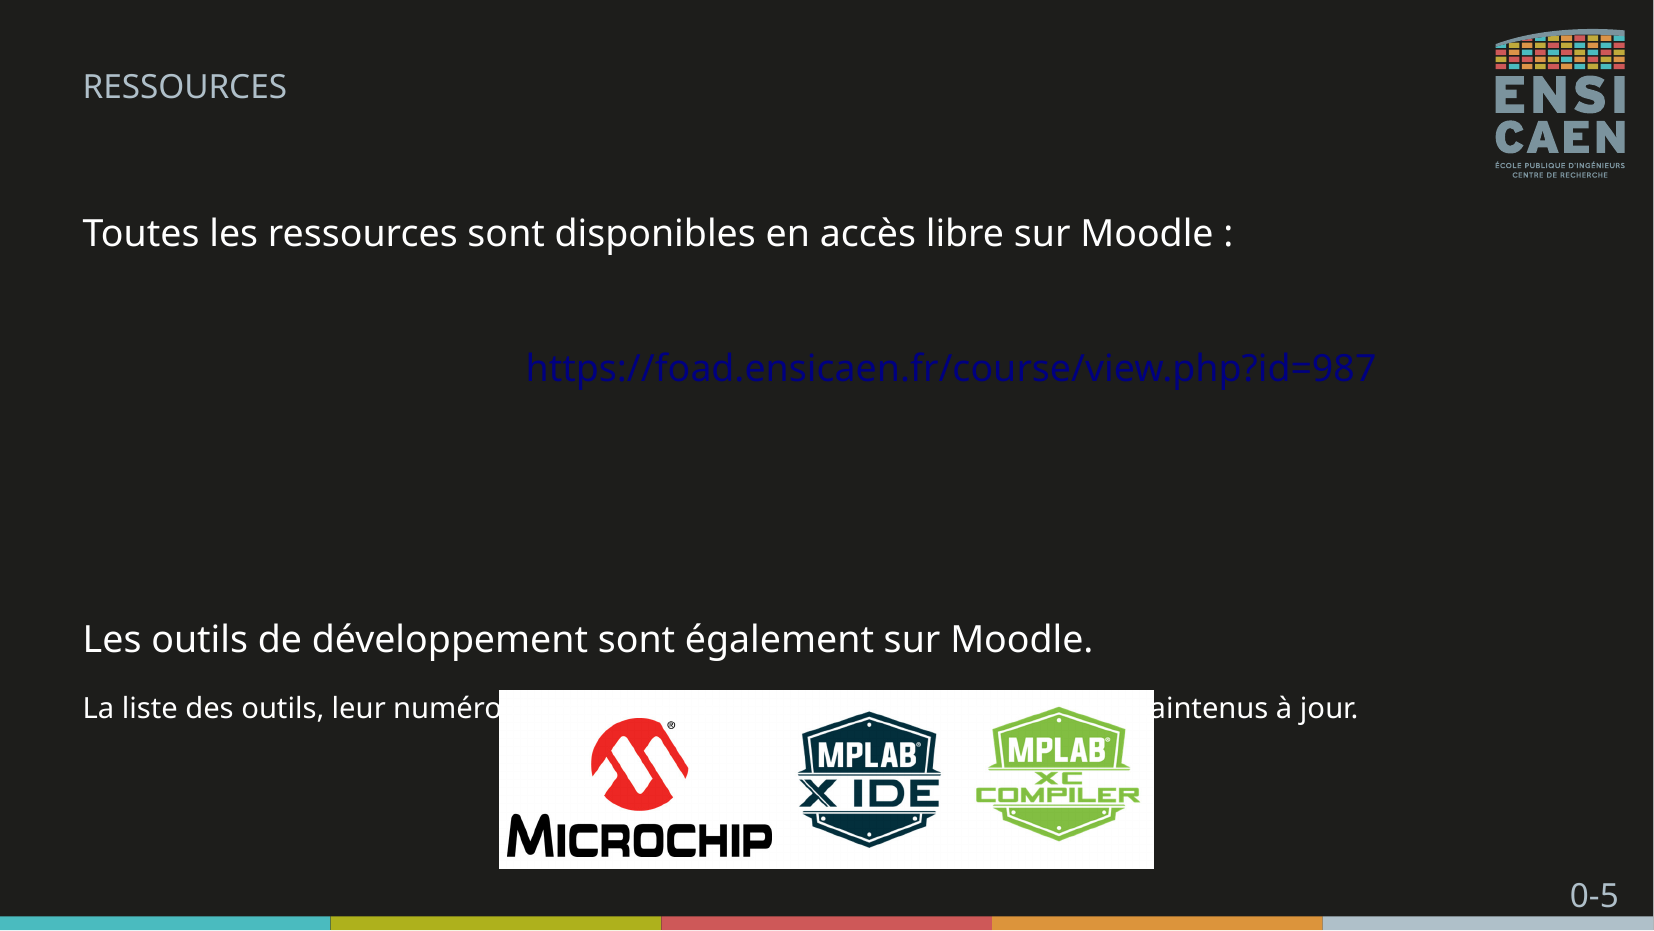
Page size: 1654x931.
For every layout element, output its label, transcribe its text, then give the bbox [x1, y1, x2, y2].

list Toutes les ressources sont disponibles en accès libre sur Moodle : https://foad.ensicaen.fr/course/view.php?id=987 Les outils de développement sont également sur Moodle. La liste des outils, leur numéro de version et liens de téléchargement y sont maintenus à jour. [82, 206, 1571, 916]
title RESSOURCES [82, 0, 1467, 148]
picture [499, 690, 1154, 869]
